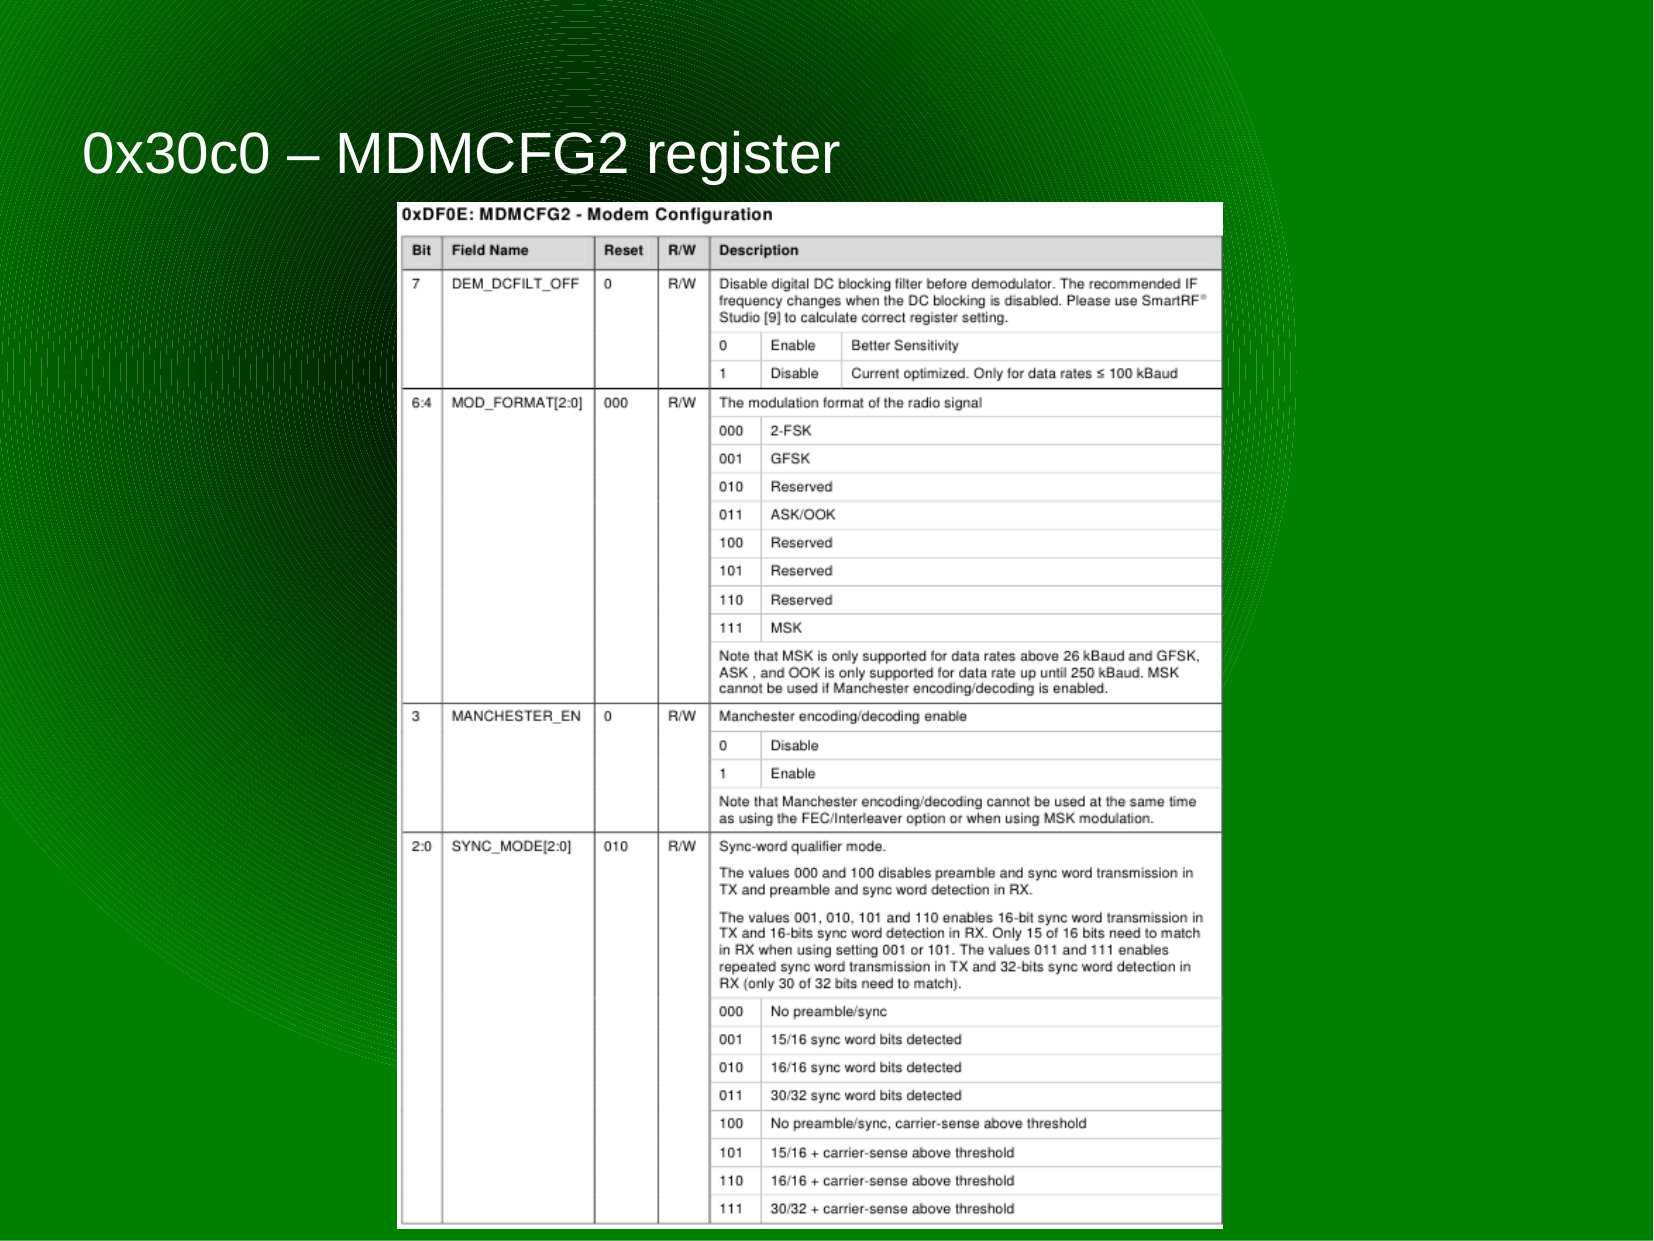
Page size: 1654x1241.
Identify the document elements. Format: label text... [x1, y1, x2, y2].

picture [397, 202, 1223, 1229]
title 0x30c0 – MDMCFG2 register [82, 49, 1571, 257]
